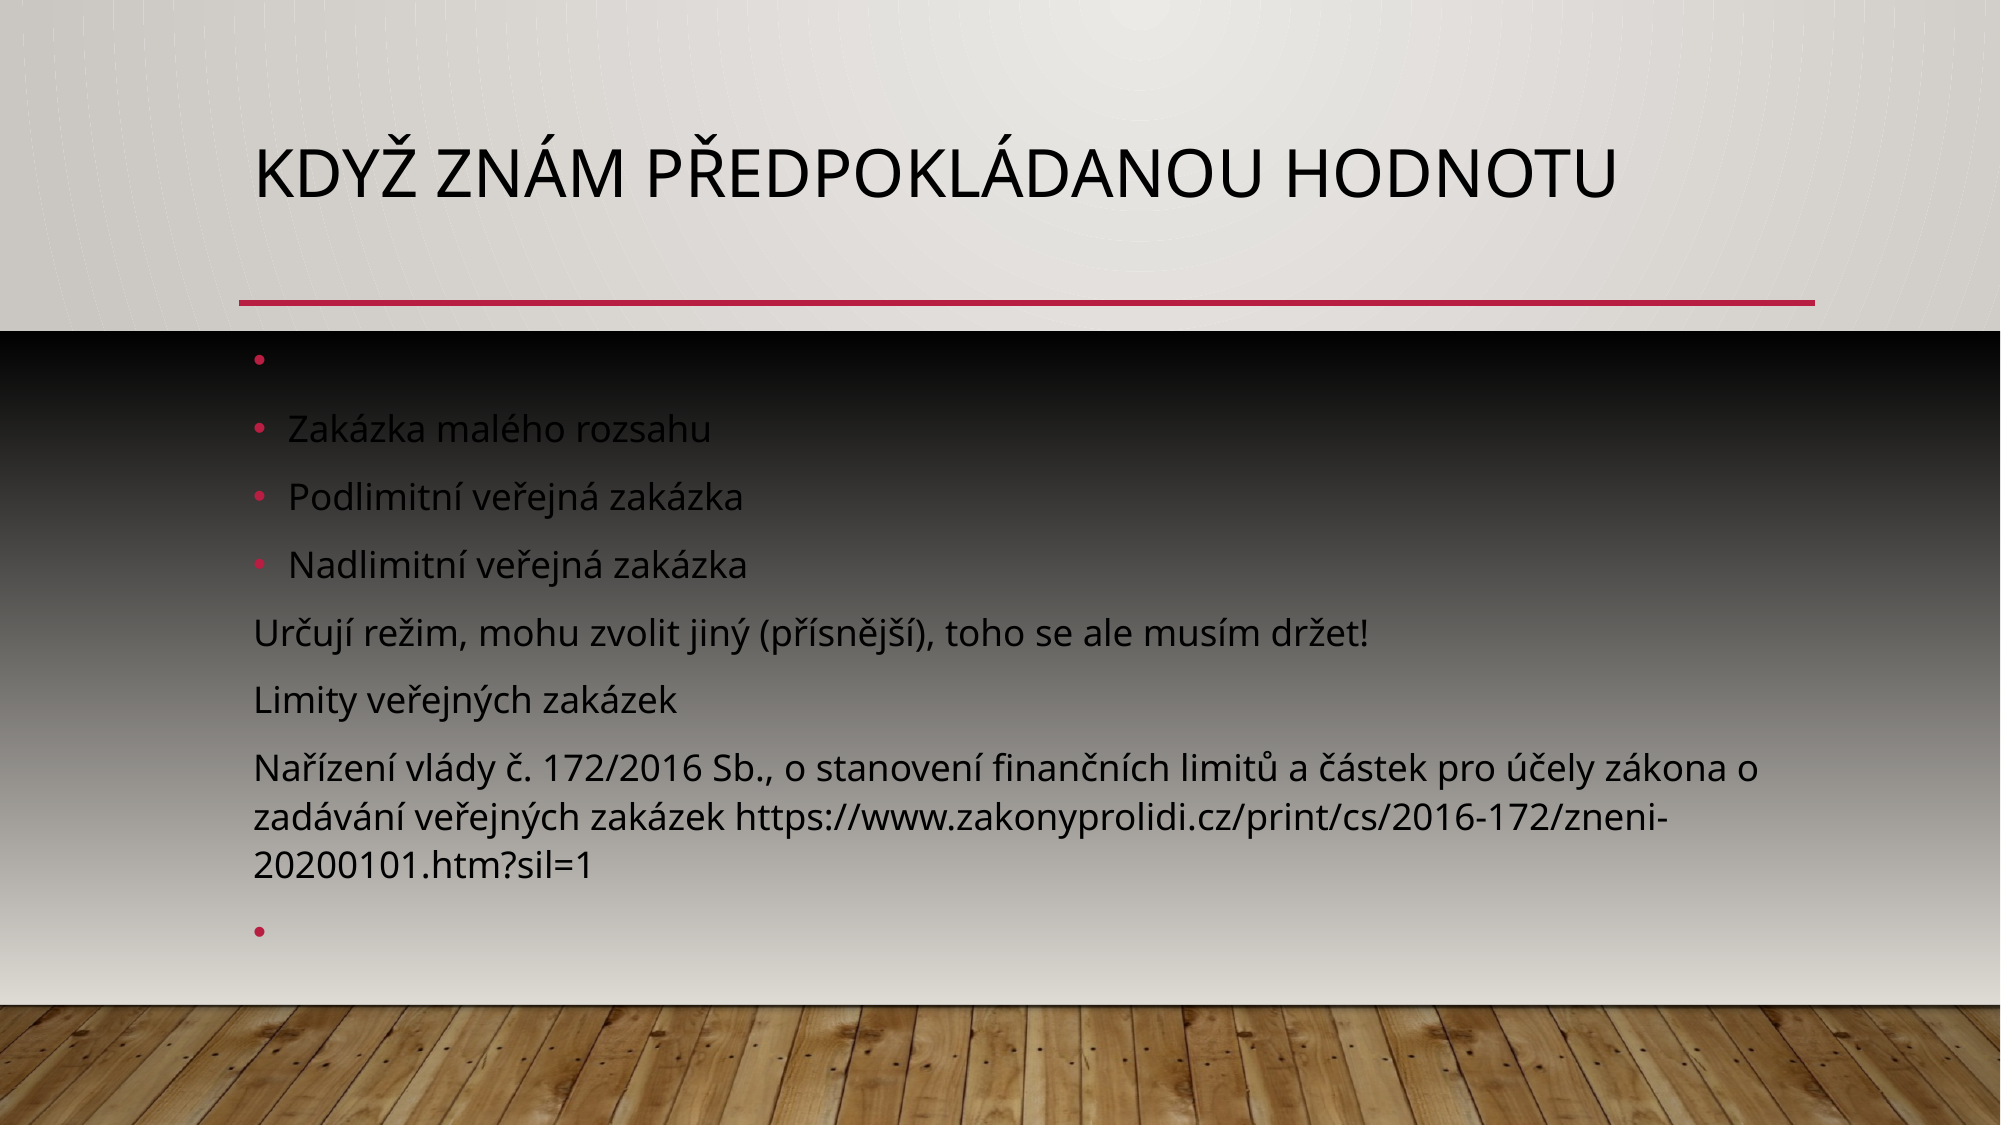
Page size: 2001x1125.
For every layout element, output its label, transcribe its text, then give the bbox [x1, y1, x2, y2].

list Zakázka malého rozsahu Podlimitní veřejná zakázka Nadlimitní veřejná zakázka Určují režim, mohu zvolit jiný (přísnější), toho se ale musím držet! Limity veřejných zakázek Nařízení vlády č. 172/2016 Sb., o stanovení finančních limitů a částek pro účely zákona o zadávání veřejných zakázek https://www.zakonyprolidi.cz/print/cs/2016-172/zneni-20200101.htm?sil=1 [238, 330, 1814, 897]
title Když znám předpokládanou hodnotu [238, 131, 1814, 305]
